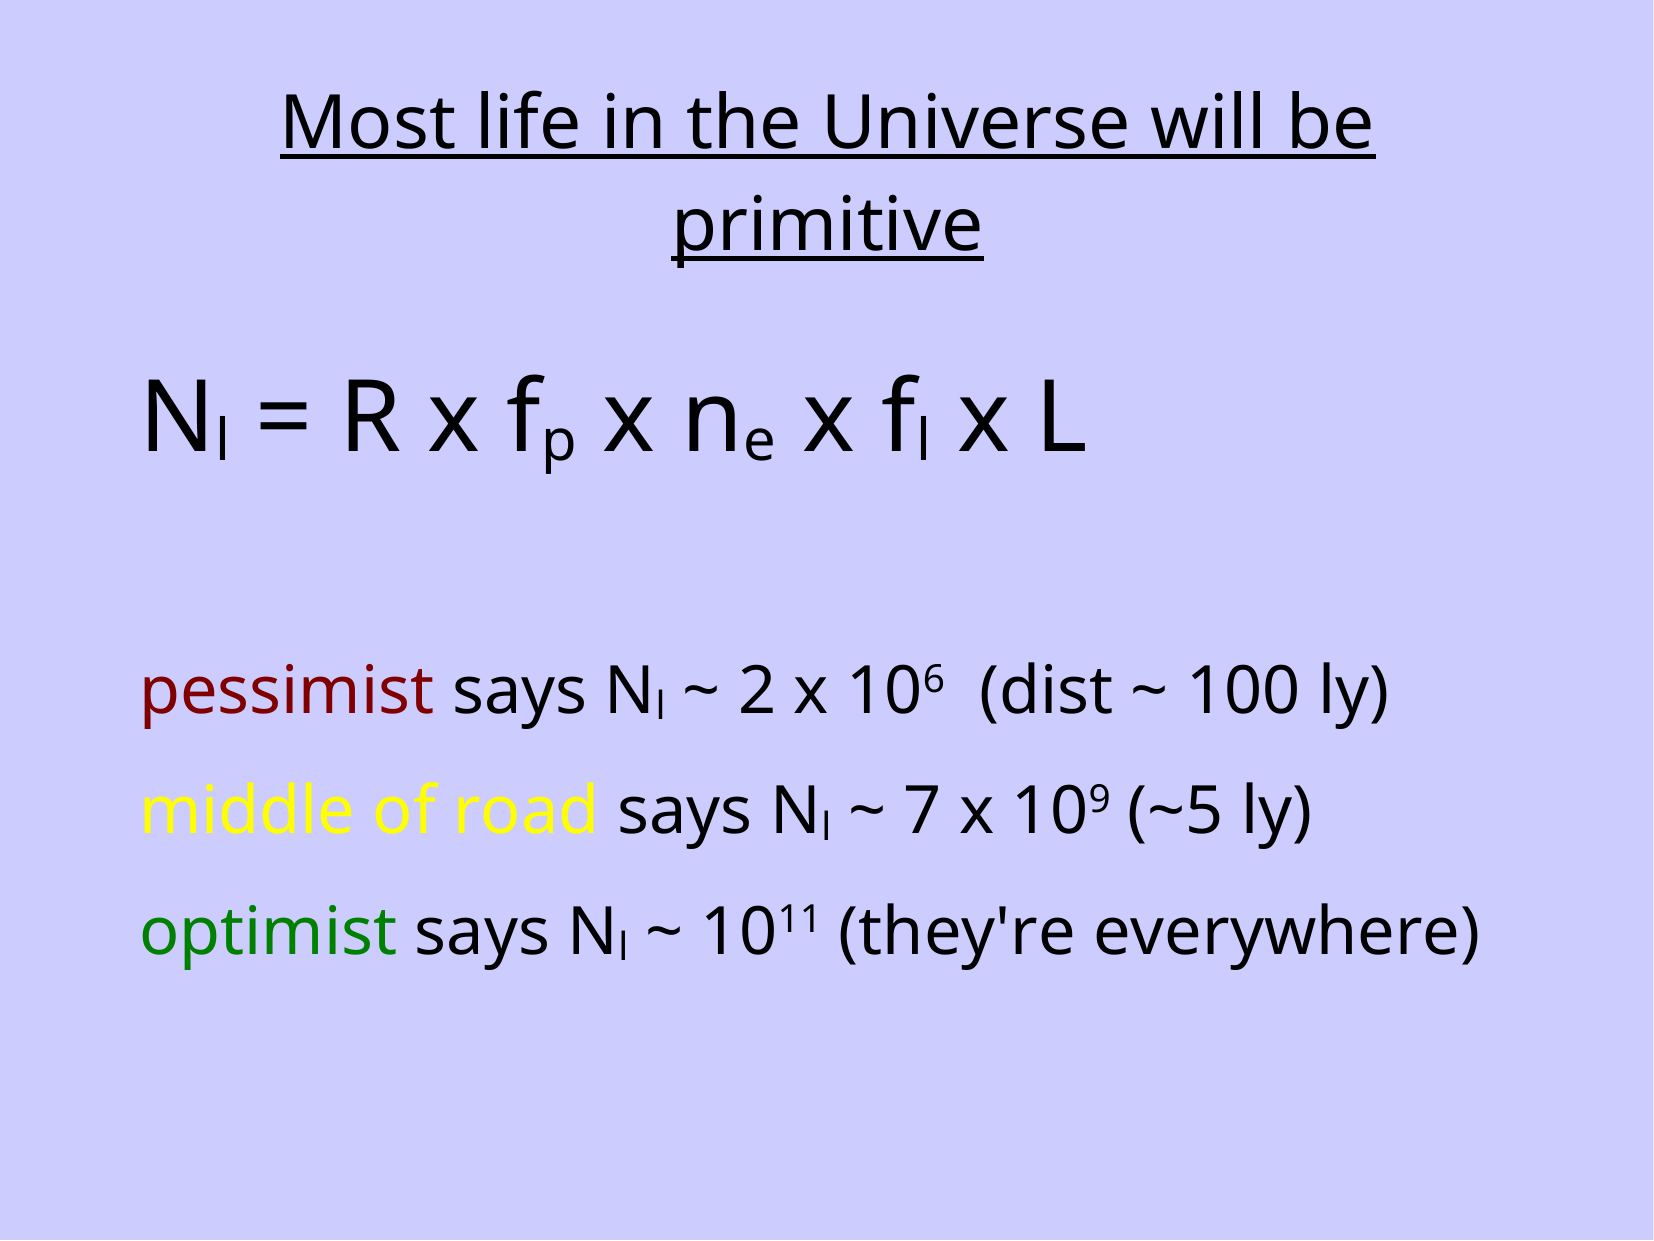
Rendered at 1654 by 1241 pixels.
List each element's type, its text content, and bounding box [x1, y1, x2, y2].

title Most life in the Universe will be primitive [121, 102, 1534, 238]
list Nl = R x fp x ne x fl x L pessimist says Nl ~ 2 x 106 (dist ~ 100 ly) middle of road says Nl ~ 7 x 109 (~5 ly) optimist says Nl ~ 1011 (they're everywhere) [121, 344, 1534, 1127]
